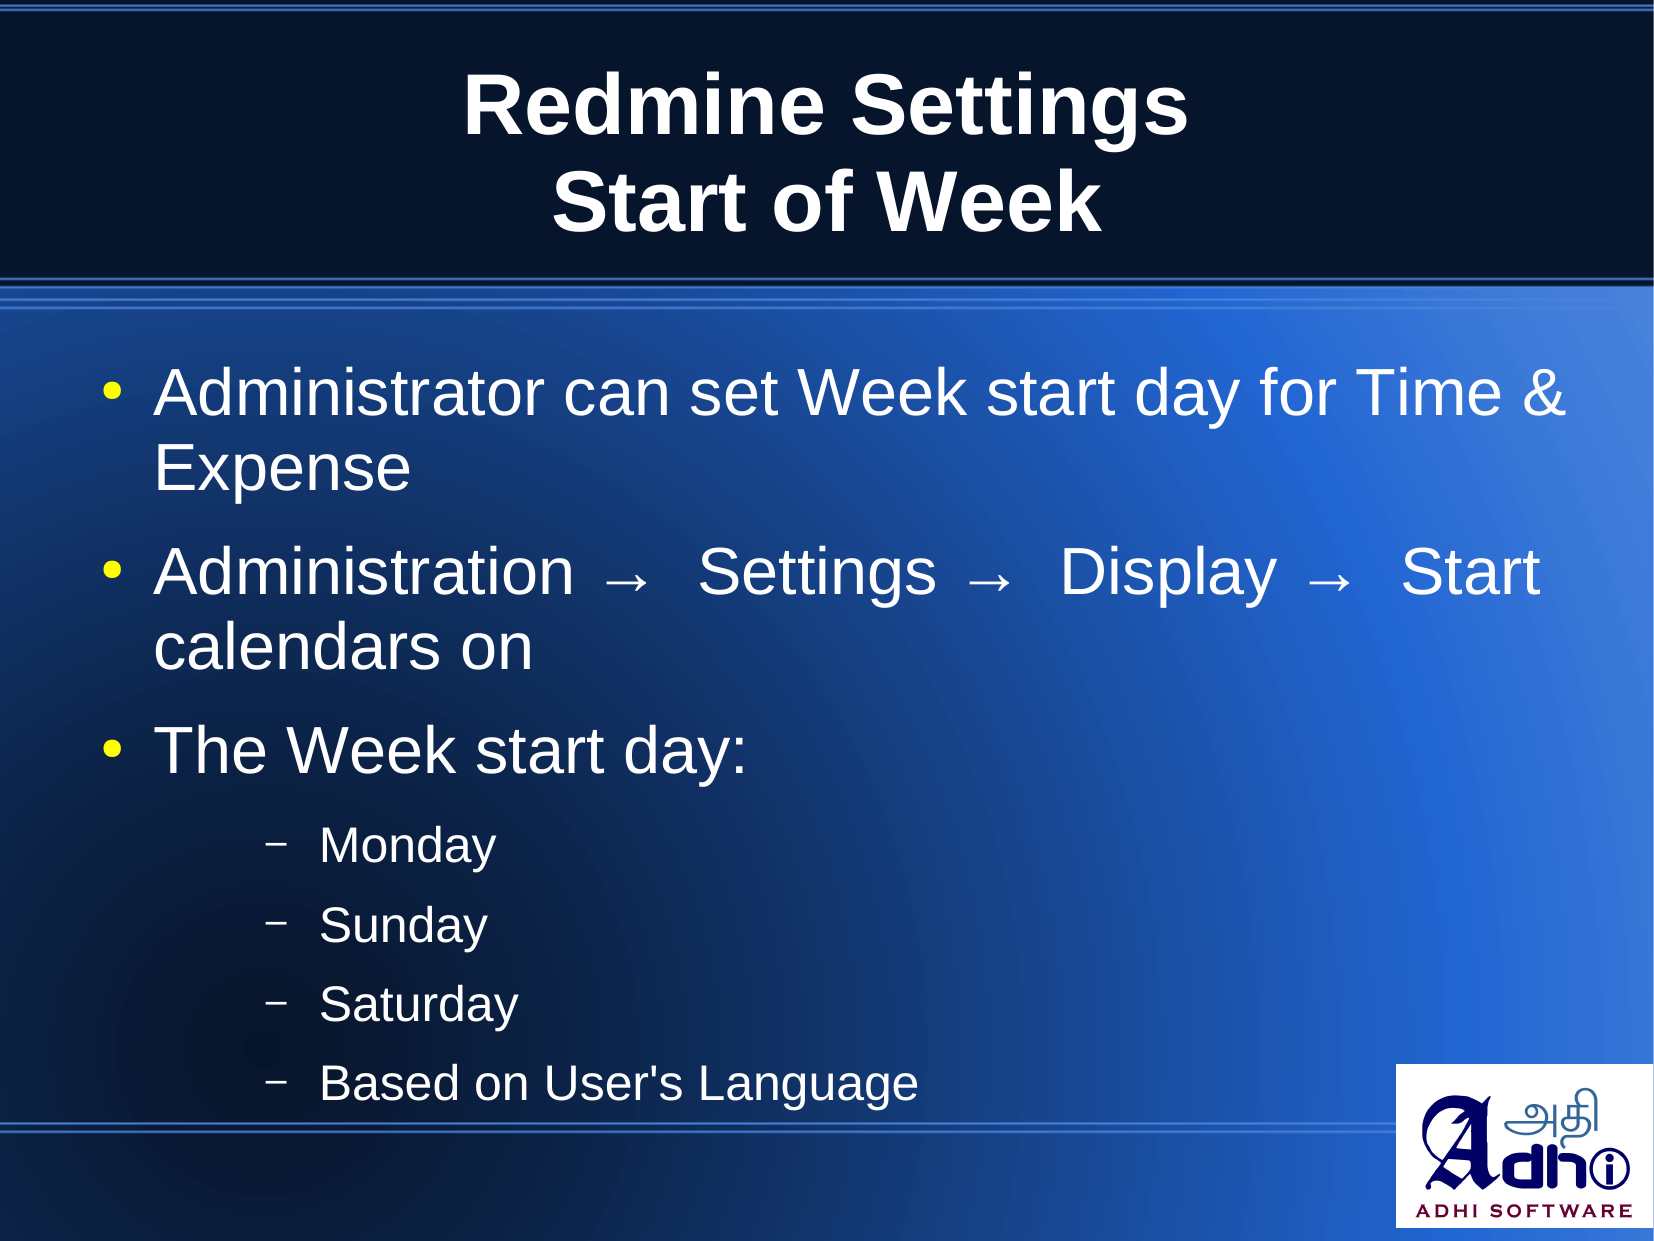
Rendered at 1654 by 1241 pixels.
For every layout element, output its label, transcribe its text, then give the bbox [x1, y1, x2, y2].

list Administrator can set Week start day for Time & Expense Administration → Settings → Display → Start calendars on The Week start day: Monday Sunday Saturday Based on User's Language [82, 355, 1571, 1112]
title Redmine Settings Start of Week [82, 49, 1571, 257]
picture [0, 0, 1654, 1241]
